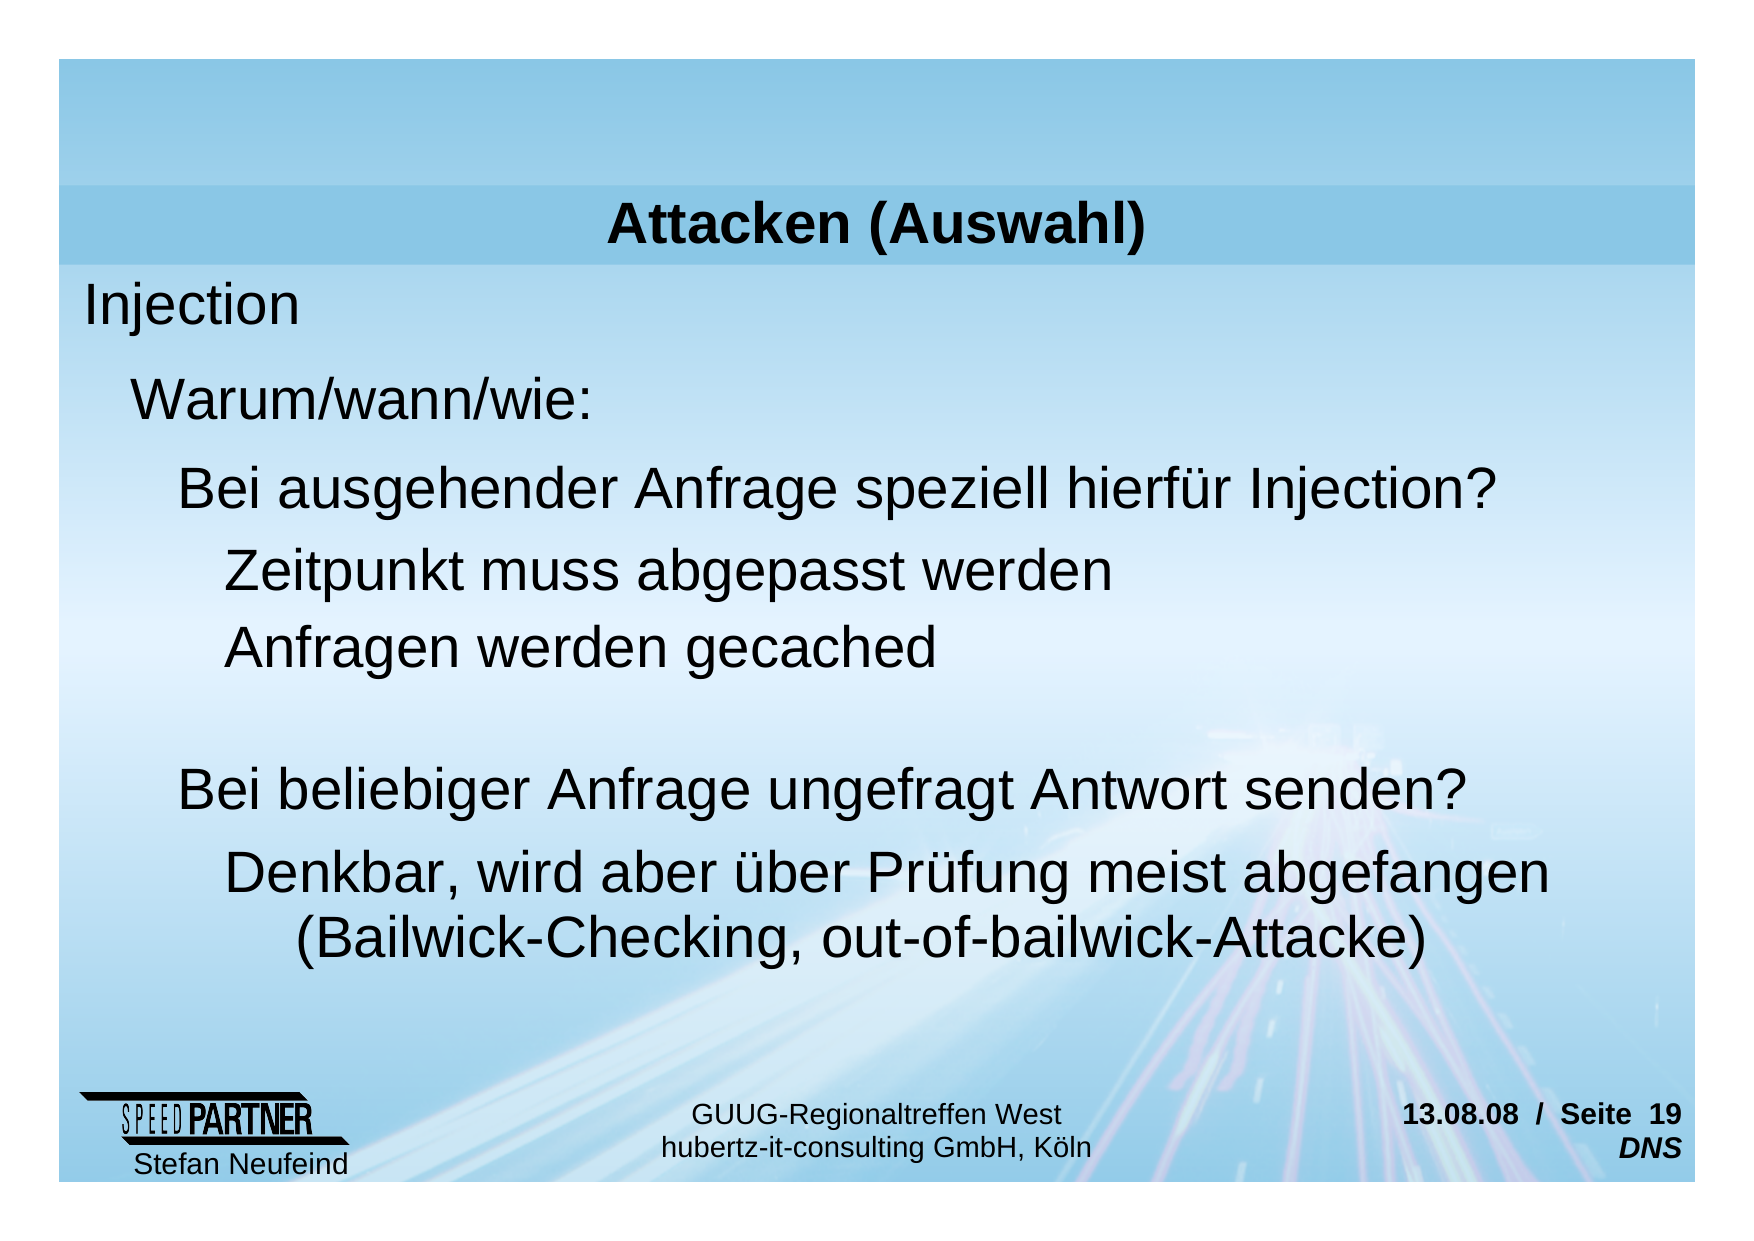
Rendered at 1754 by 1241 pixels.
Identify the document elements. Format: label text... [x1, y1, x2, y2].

picture [59, 59, 1695, 185]
list Injection Warum/wann/wie: Bei ausgehender Anfrage speziell hierfür Injection? Zeitpunkt muss abgepasst werden Anfragen werden gecached Bei beliebiger Anfrage ungefragt Antwort senden? Denkbar, wird aber über Prüfung meist abgefangen (Bailwick-Checking, out-of-bailwick-Attacke) [71, 272, 1695, 1055]
title Attacken (Auswahl) [59, 191, 1695, 257]
picture [59, 265, 1695, 1182]
